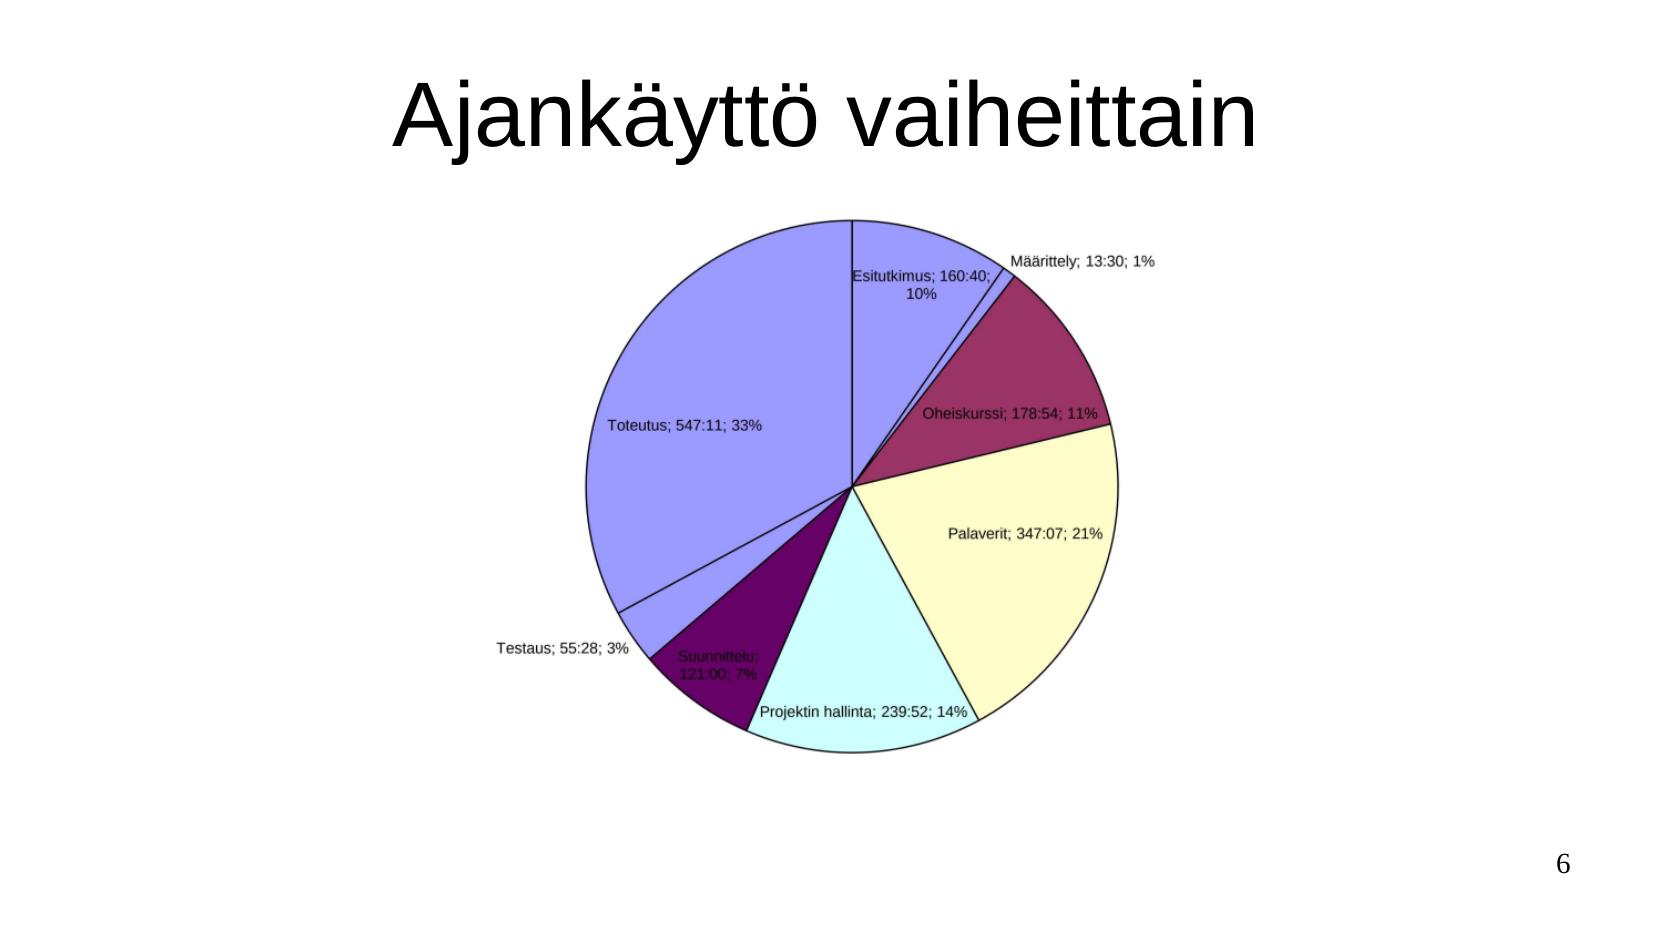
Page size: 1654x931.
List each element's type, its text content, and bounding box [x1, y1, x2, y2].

title Ajankäyttö vaiheittain [82, 37, 1571, 193]
picture [495, 217, 1158, 757]
